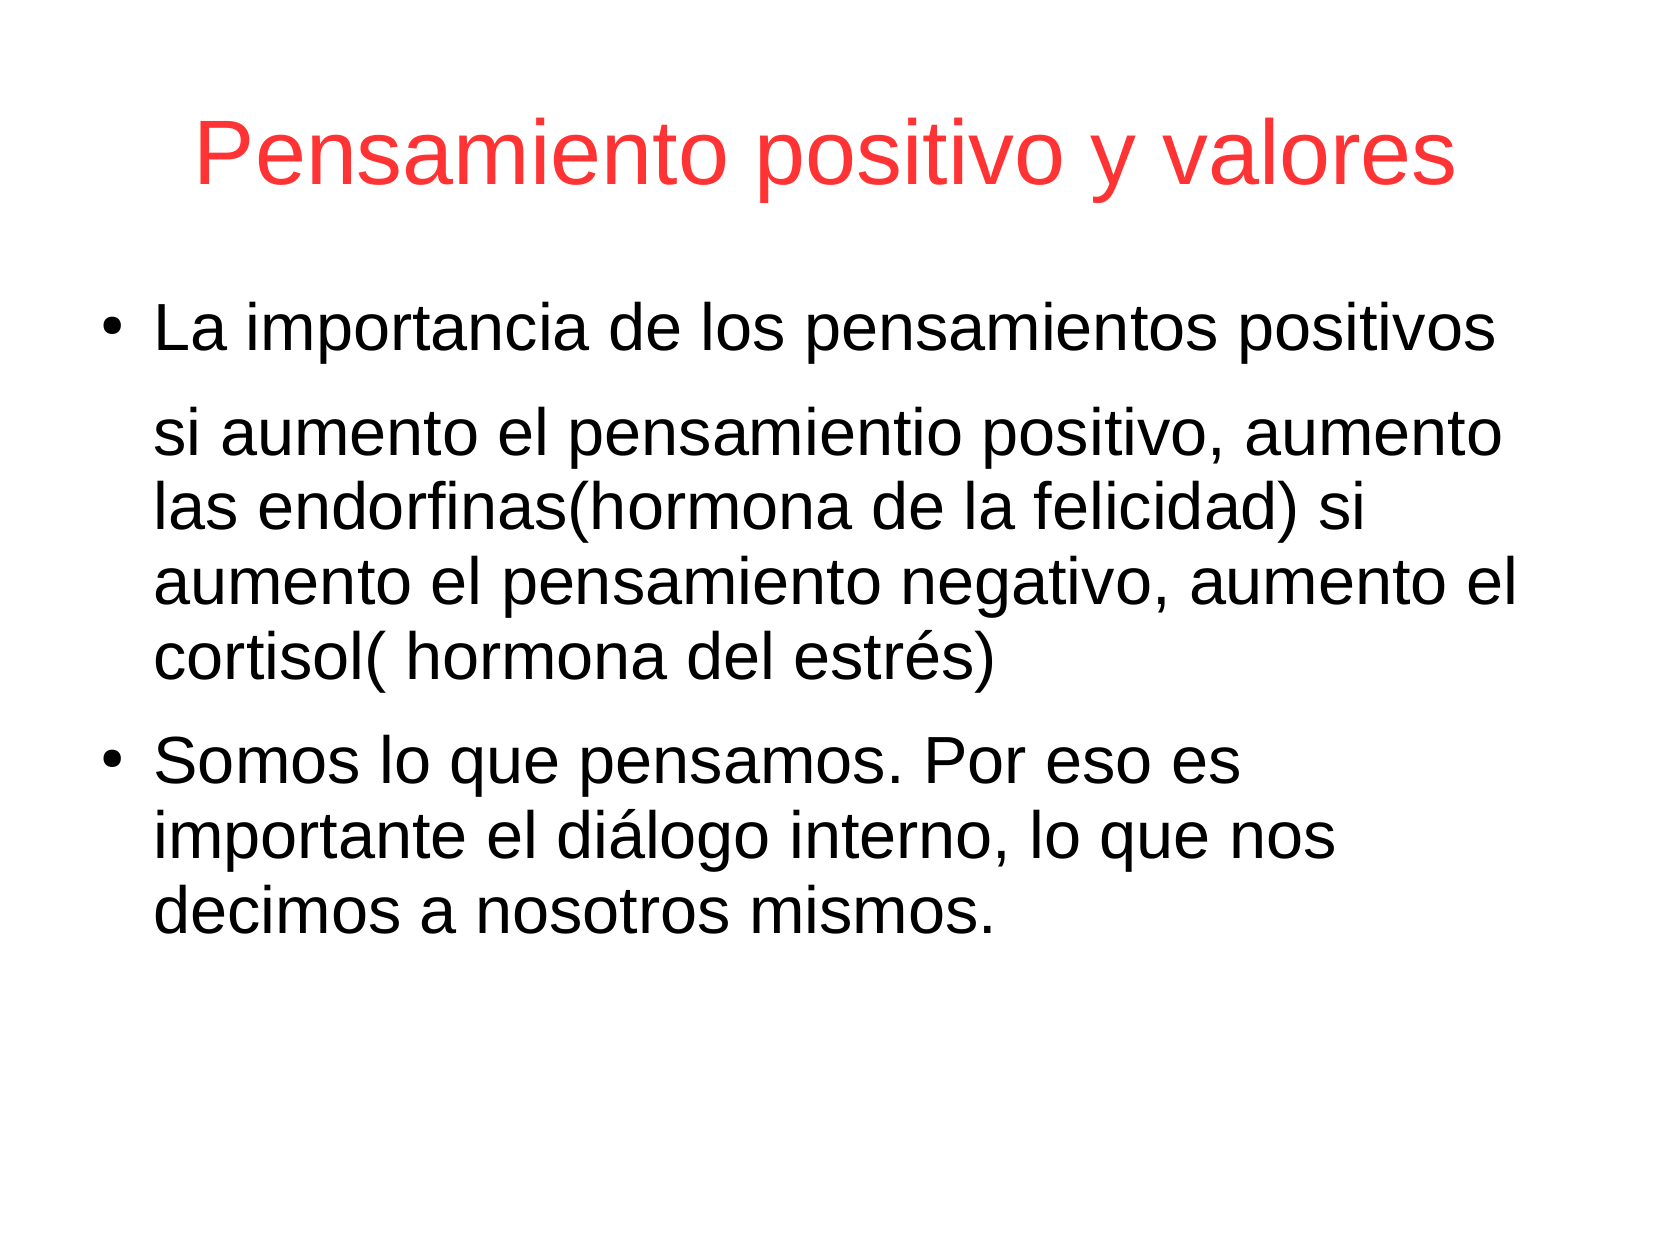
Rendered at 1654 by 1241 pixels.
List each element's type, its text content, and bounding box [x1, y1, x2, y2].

list La importancia de los pensamientos positivos si aumento el pensamientio positivo, aumento las endorfinas(hormona de la felicidad) si aumento el pensamiento negativo, aumento el cortisol( hormona del estrés) Somos lo que pensamos. Por eso es importante el diálogo interno, lo que nos decimos a nosotros mismos. [82, 290, 1571, 1157]
title Pensamiento positivo y valores [82, 49, 1571, 257]
